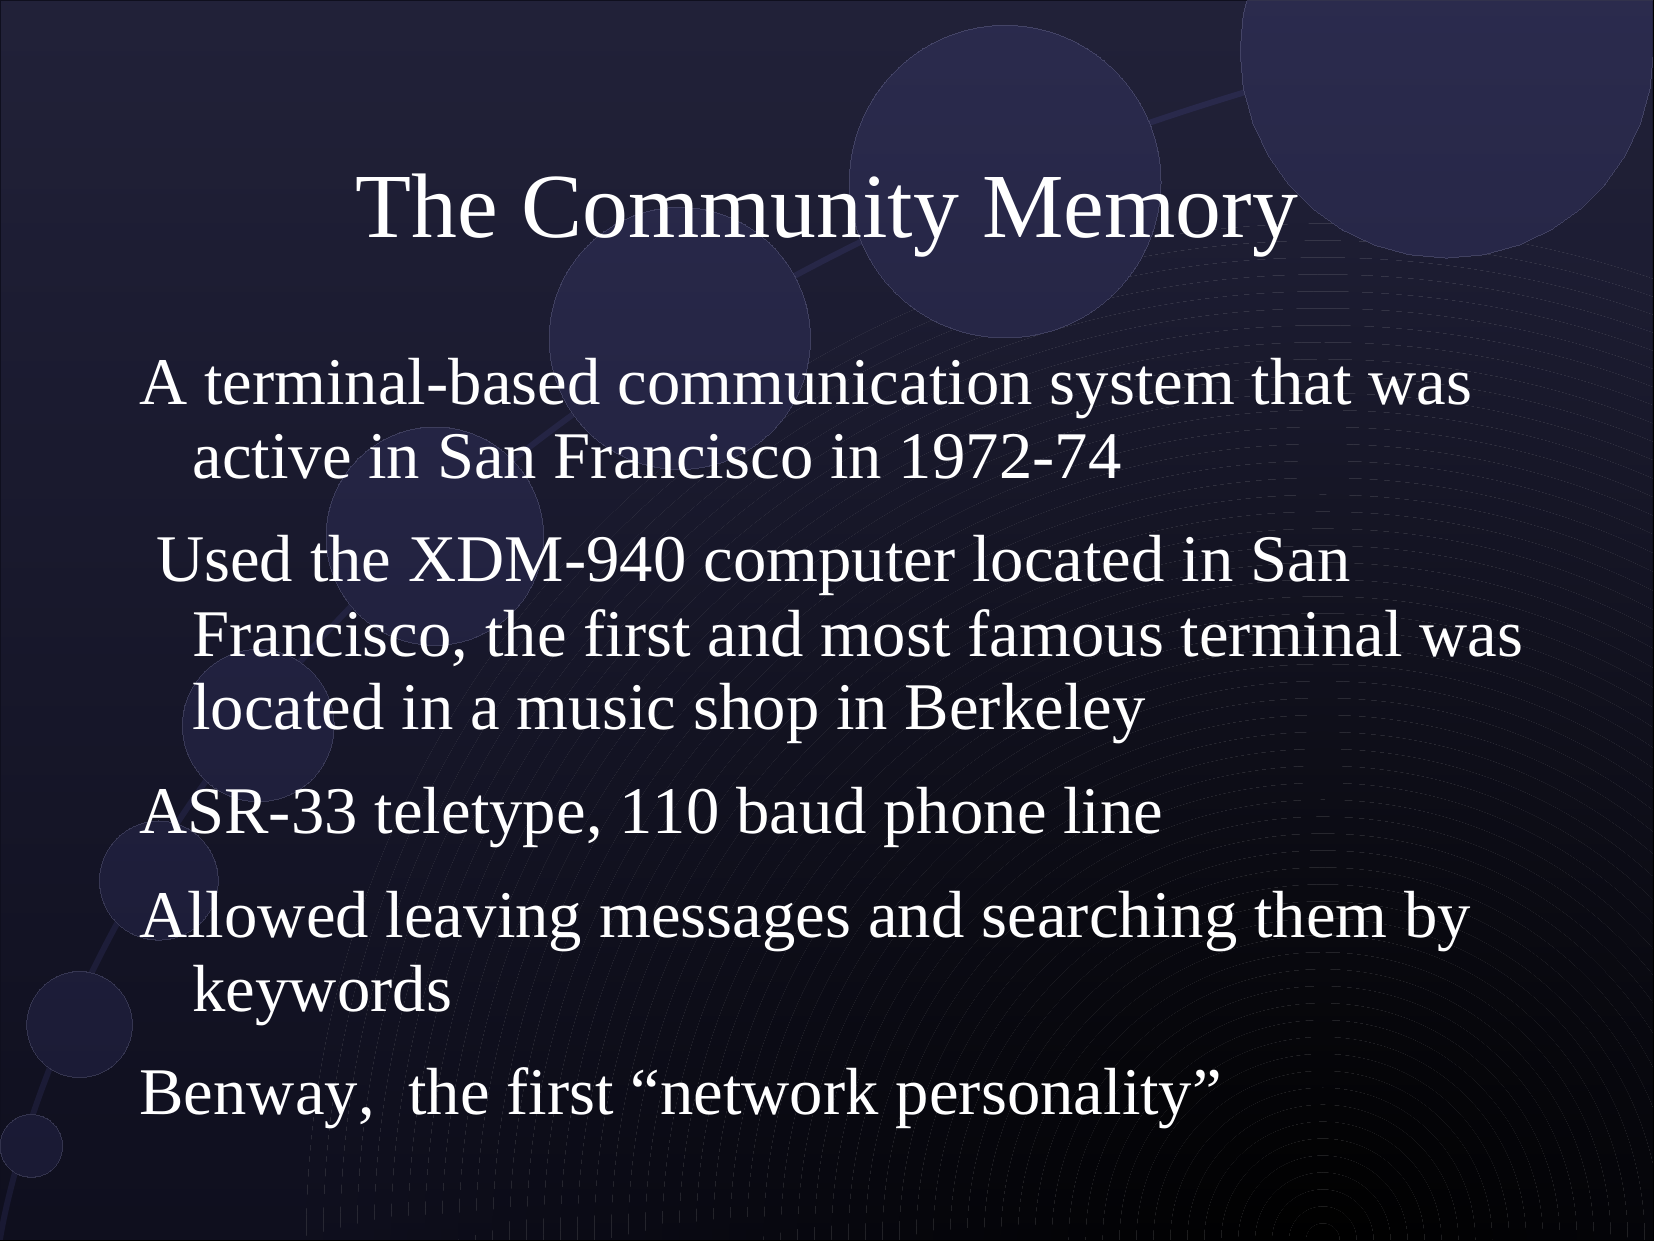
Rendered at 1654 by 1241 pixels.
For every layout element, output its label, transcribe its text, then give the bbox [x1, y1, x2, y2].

list A terminal-based communication system that was active in San Francisco in 1972-74 Used the XDM-940 computer located in San Francisco, the first and most famous terminal was located in a music shop in Berkeley ASR-33 teletype, 110 baud phone line Allowed leaving messages and searching them by keywords Benway, the first “network personality” [121, 344, 1534, 1130]
title The Community Memory [121, 102, 1534, 311]
